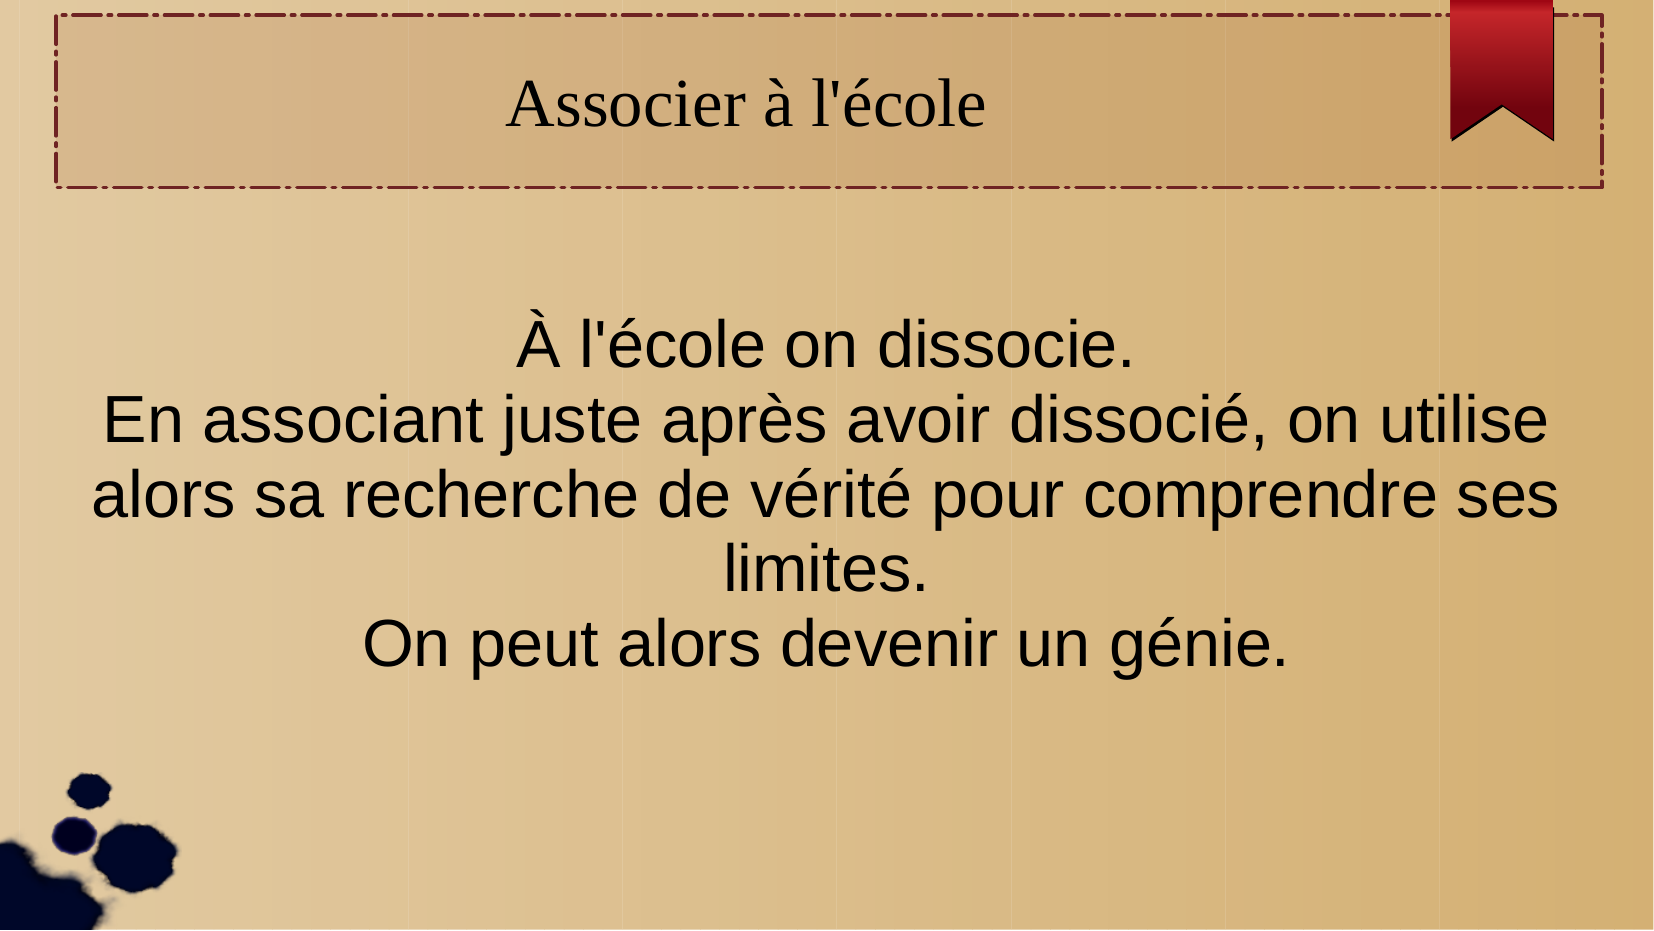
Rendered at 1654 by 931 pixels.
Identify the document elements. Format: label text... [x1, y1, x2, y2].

title Associer à l'école [82, 35, 1412, 172]
subtitle À l'école on dissocie. En associant juste après avoir dissocié, on utilise alors sa recherche de vérité pour comprendre ses limites. On peut alors devenir un génie. [82, 224, 1571, 764]
